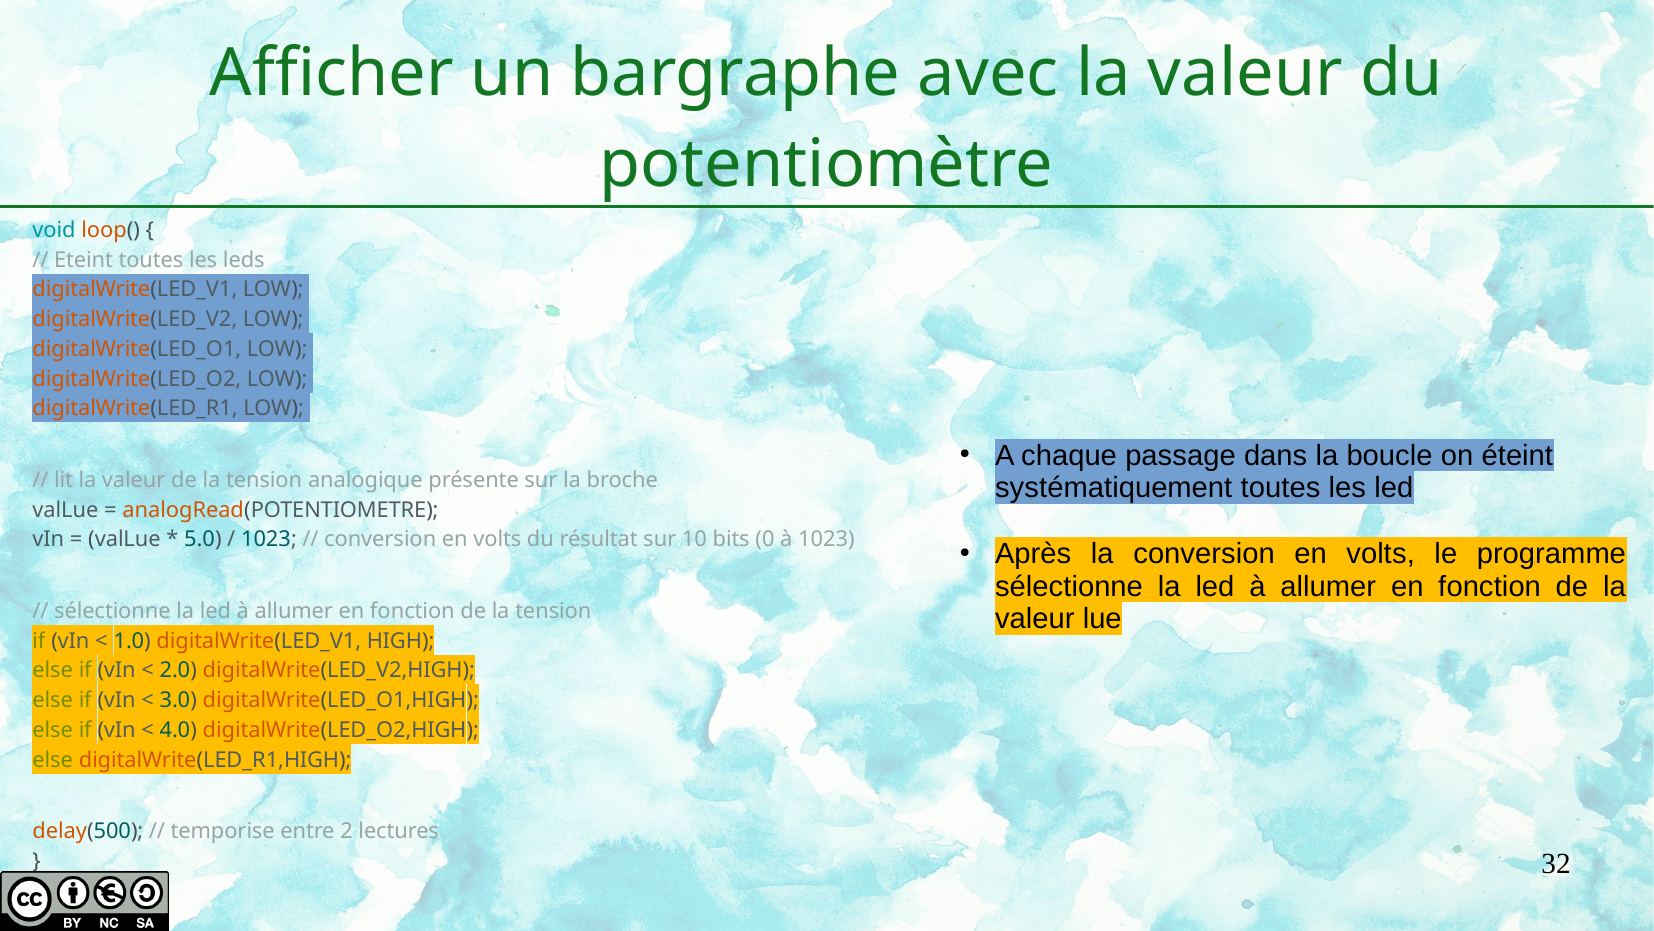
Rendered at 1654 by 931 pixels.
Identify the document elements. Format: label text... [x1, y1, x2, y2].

title Afficher un bargraphe avec la valeur du potentiomètre [82, 23, 1571, 206]
text_box void loop() { // Eteint toutes les leds digitalWrite(LED_V1, LOW); digitalWrite(LED_V2, LOW); digitalWrite(LED_O1, LOW); digitalWrite(LED_O2, LOW); digitalWrite(LED_R1, LOW); // lit la valeur de la tension analogique présente sur la broche valLue = analogRead(POTENTIOMETRE); vIn = (valLue * 5.0) / 1023; // conversion en volts du résultat sur 10 bits (0 à 1023) // sélectionne la led à allumer en fonction de la tension if (vIn < 1.0) digitalWrite(LED_V1, HIGH); else if (vIn < 2.0) digitalWrite(LED_V2,HIGH); else if (vIn < 3.0) digitalWrite(LED_O1,HIGH); else if (vIn < 4.0) digitalWrite(LED_O2,HIGH); else digitalWrite(LED_R1,HIGH); delay(500); // temporise entre 2 lectures } [17, 206, 957, 883]
text_box A chaque passage dans la boucle on éteint systématiquement toutes les led Après la conversion en volts, le programme sélectionne la led à allumer en fonction de la valeur lue [944, 431, 1642, 643]
picture [0, 871, 169, 931]
